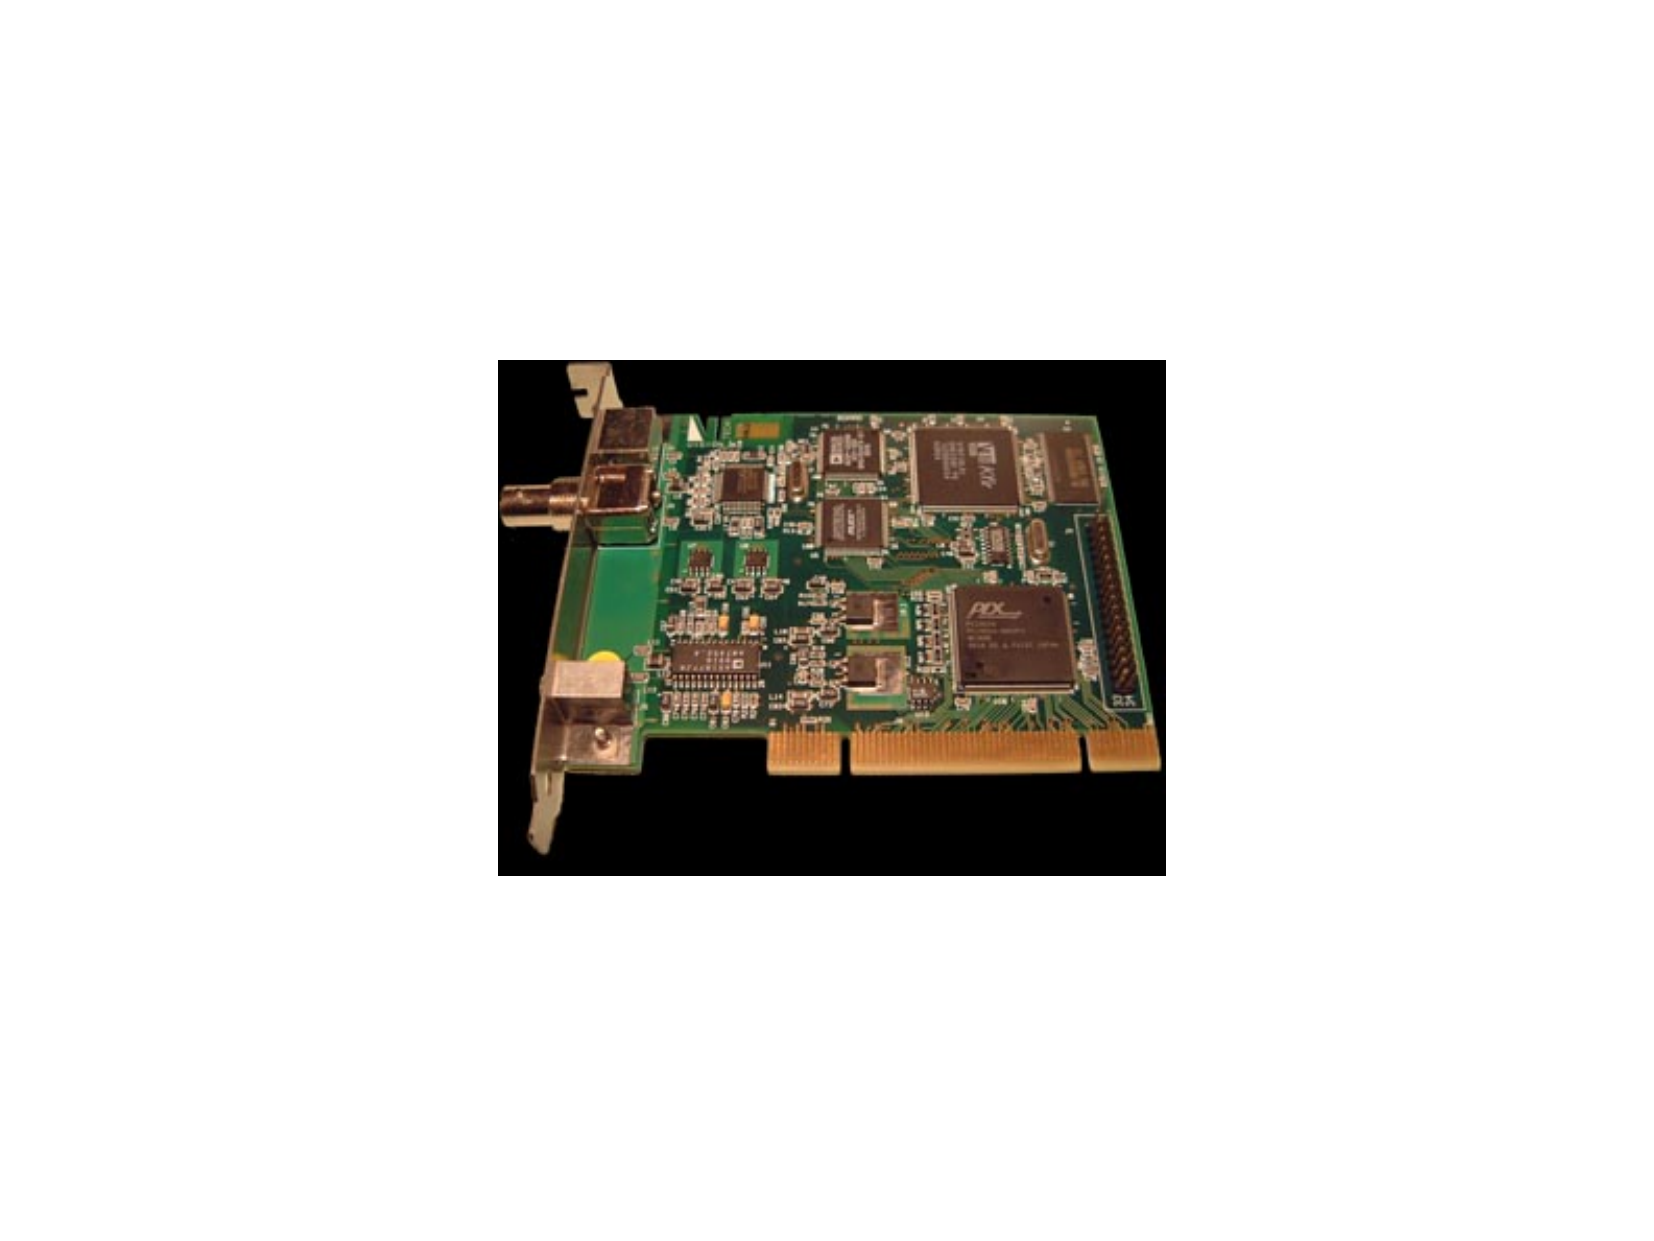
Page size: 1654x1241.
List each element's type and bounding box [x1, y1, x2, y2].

picture [498, 360, 1166, 876]
